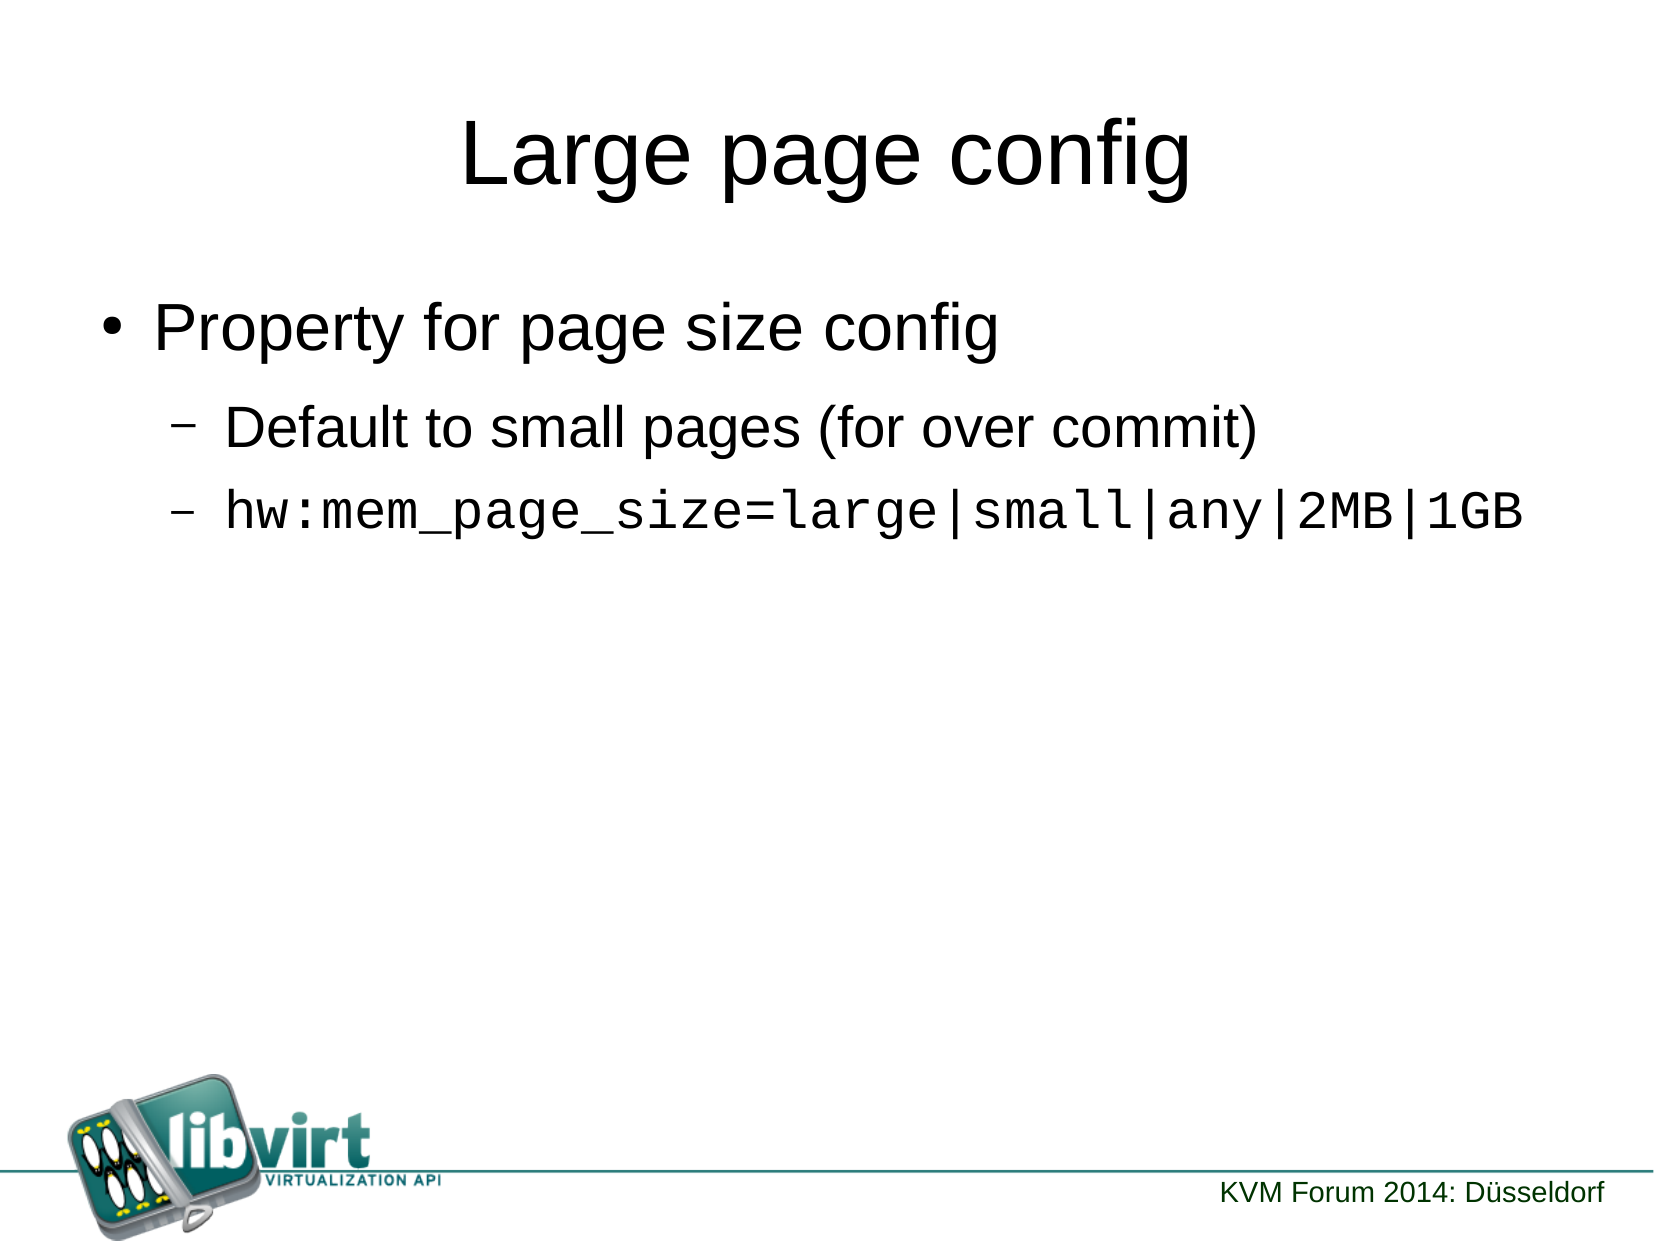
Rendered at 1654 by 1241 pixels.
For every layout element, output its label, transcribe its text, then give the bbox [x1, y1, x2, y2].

title Large page config [82, 49, 1571, 257]
list Property for page size config Default to small pages (for over commit) hw:mem_page_size=large|small|any|2MB|1GB [82, 290, 1571, 1010]
picture [0, 1074, 1654, 1241]
